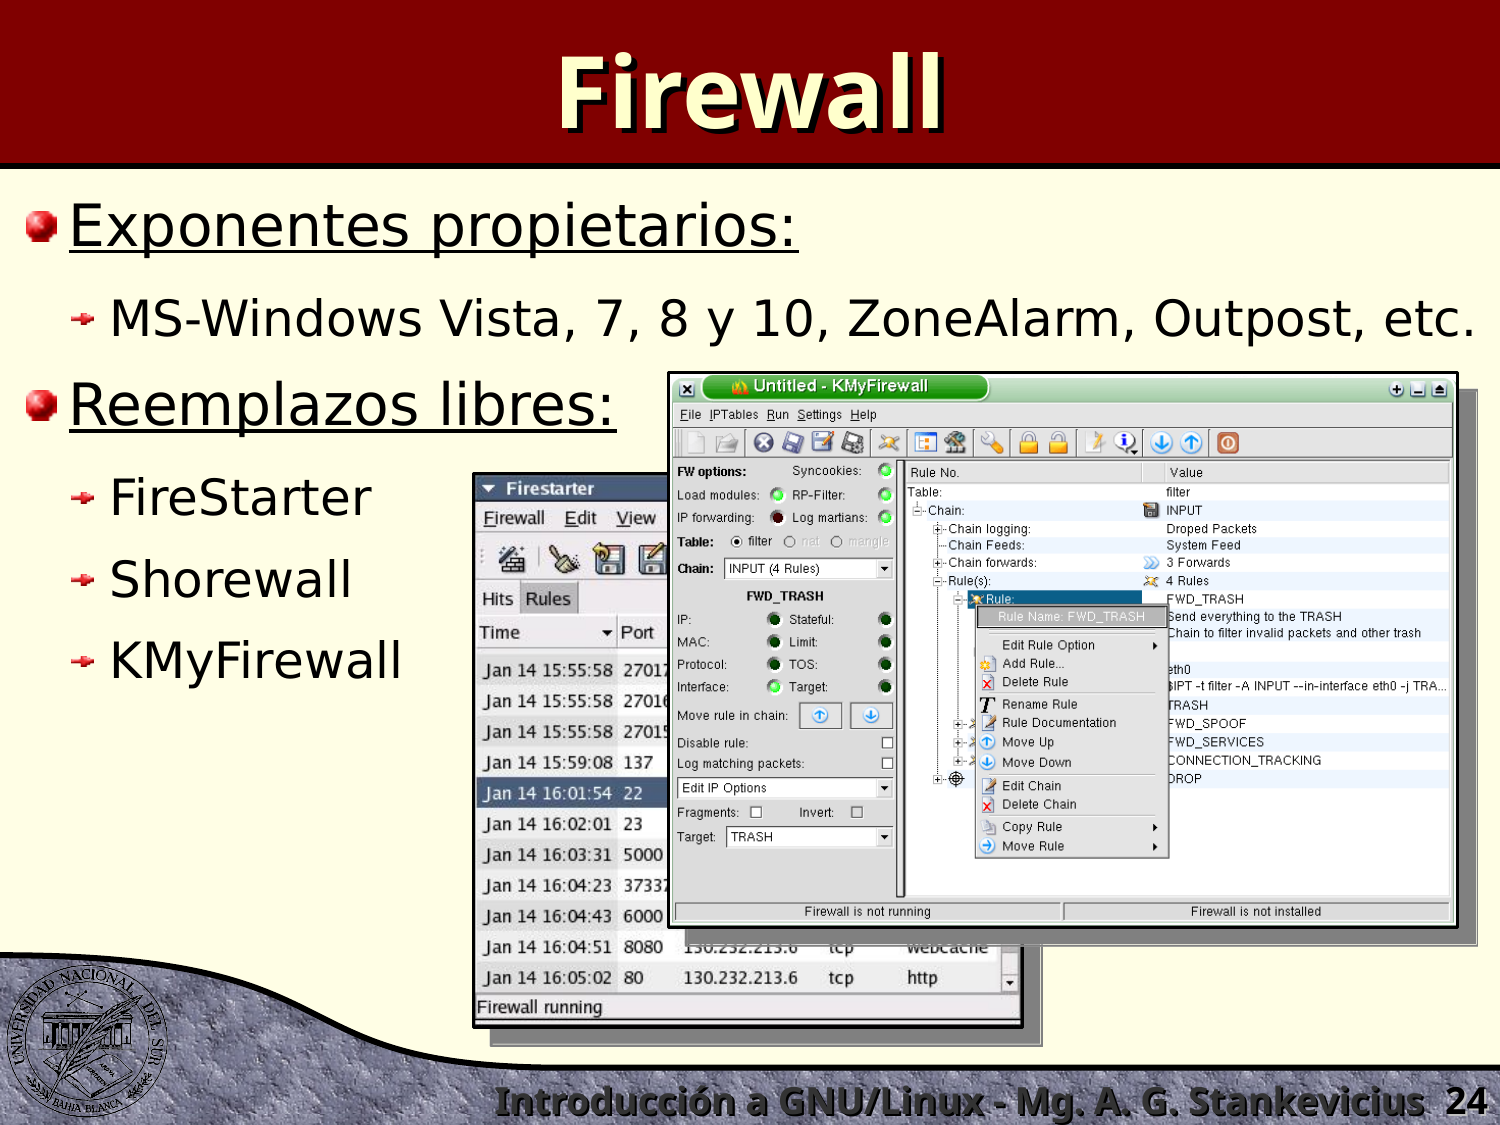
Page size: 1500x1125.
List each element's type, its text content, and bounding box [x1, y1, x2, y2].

title Firewall [15, 12, 1485, 153]
picture [0, 956, 1500, 1125]
picture [474, 474, 1022, 1026]
list Exponentes propietarios: MS-Windows Vista, 7, 8 y 10, ZoneAlarm, Outpost, etc. Reemplazos libres: FireStarter Shorewall KMyFirewall [11, 192, 1486, 935]
picture [1059, 1100, 1065, 1110]
picture [670, 374, 1457, 926]
